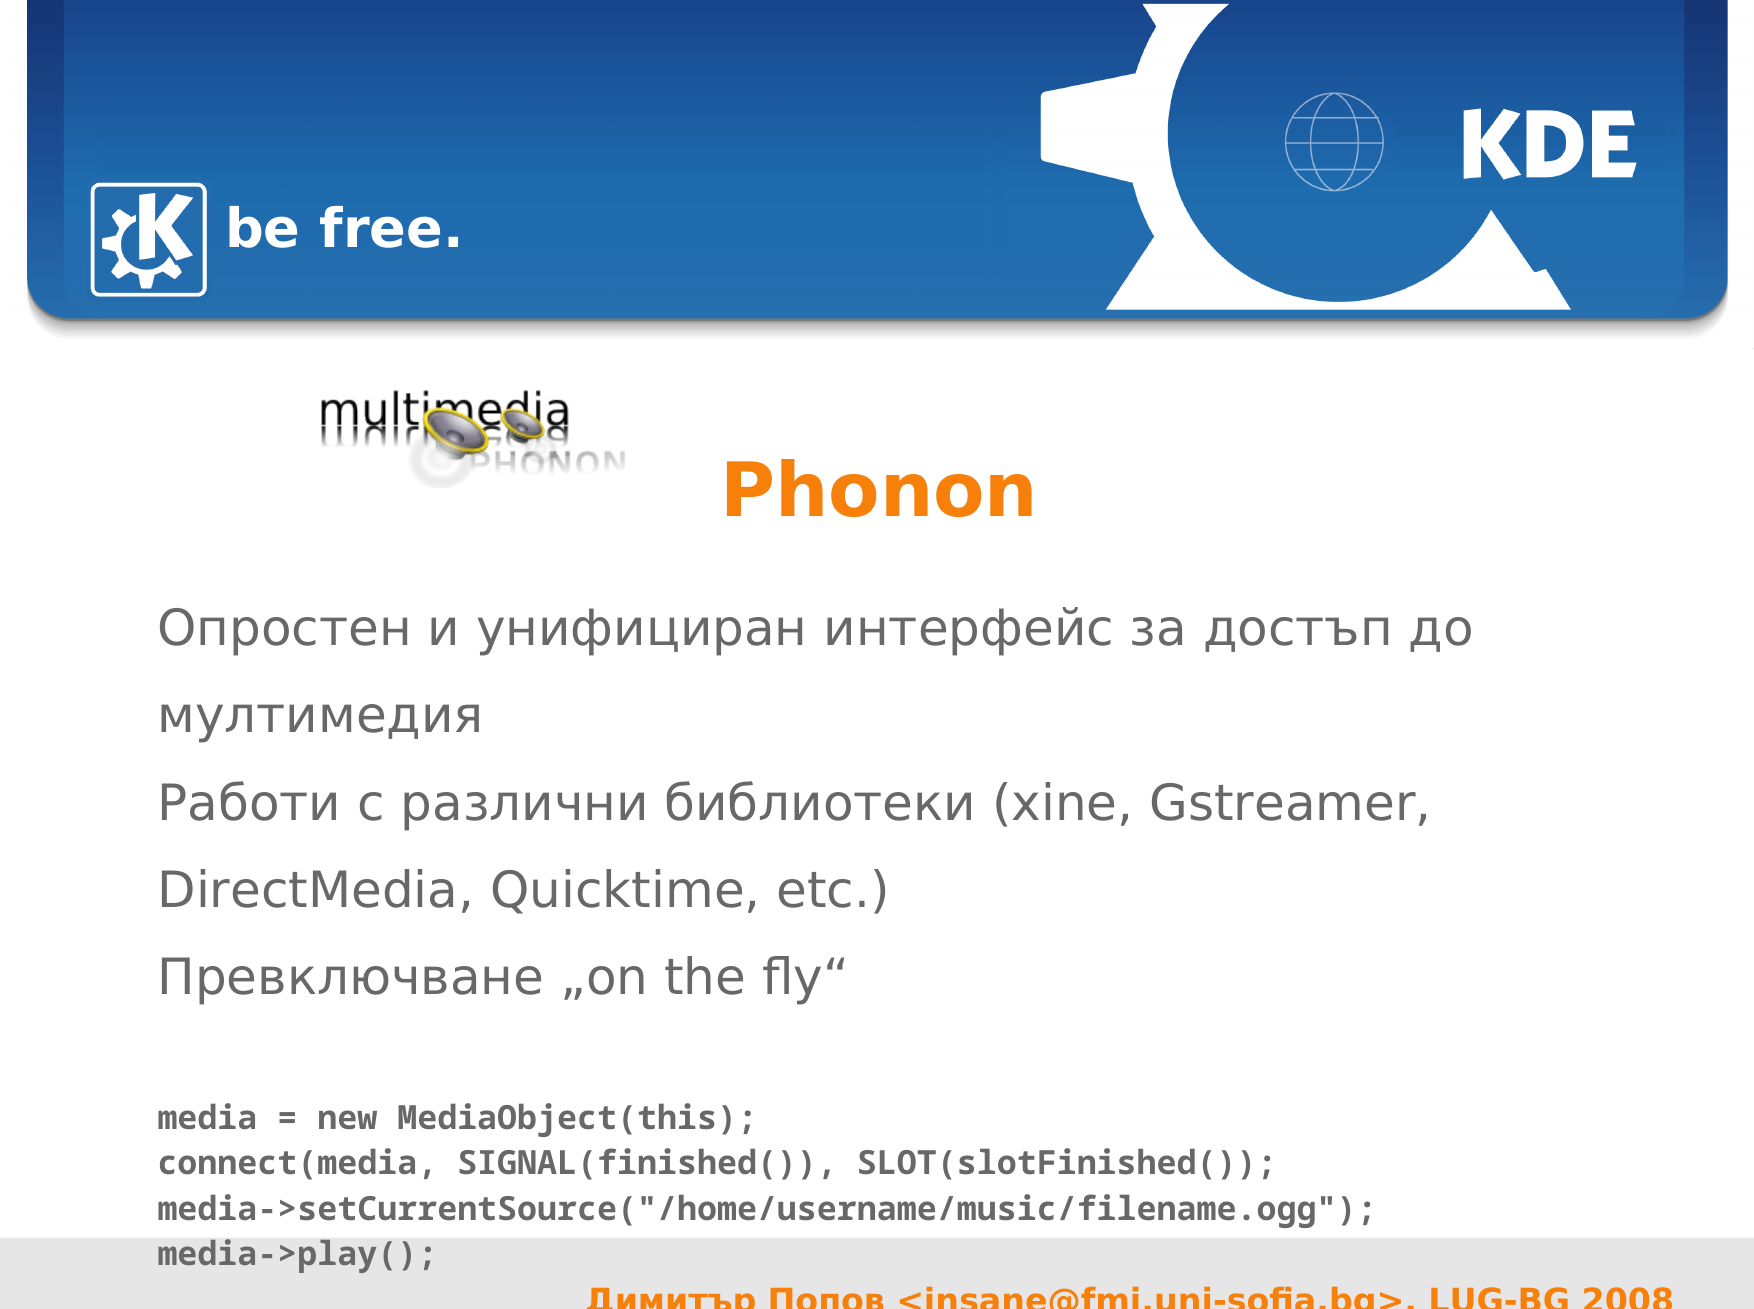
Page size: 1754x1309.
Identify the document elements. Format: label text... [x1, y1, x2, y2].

text_box Phonon [123, 395, 1606, 499]
title be free. [225, 187, 1126, 271]
text_box Опростен и унифициран интерфейс за достъп до мултимедия Работи с различни библиотеки (xine, Gstreamer, DirectMedia, Quicktime, etc.) Превключване „on the fly“ media = new MediaObject(this); connect(media, SIGNAL(finished()), SLOT(slotFinished()); media->setCurrentSource("/home/username/music/filename.ogg"); media->play(); [112, 562, 1651, 1225]
picture [0, 0, 1754, 349]
picture [309, 381, 638, 488]
